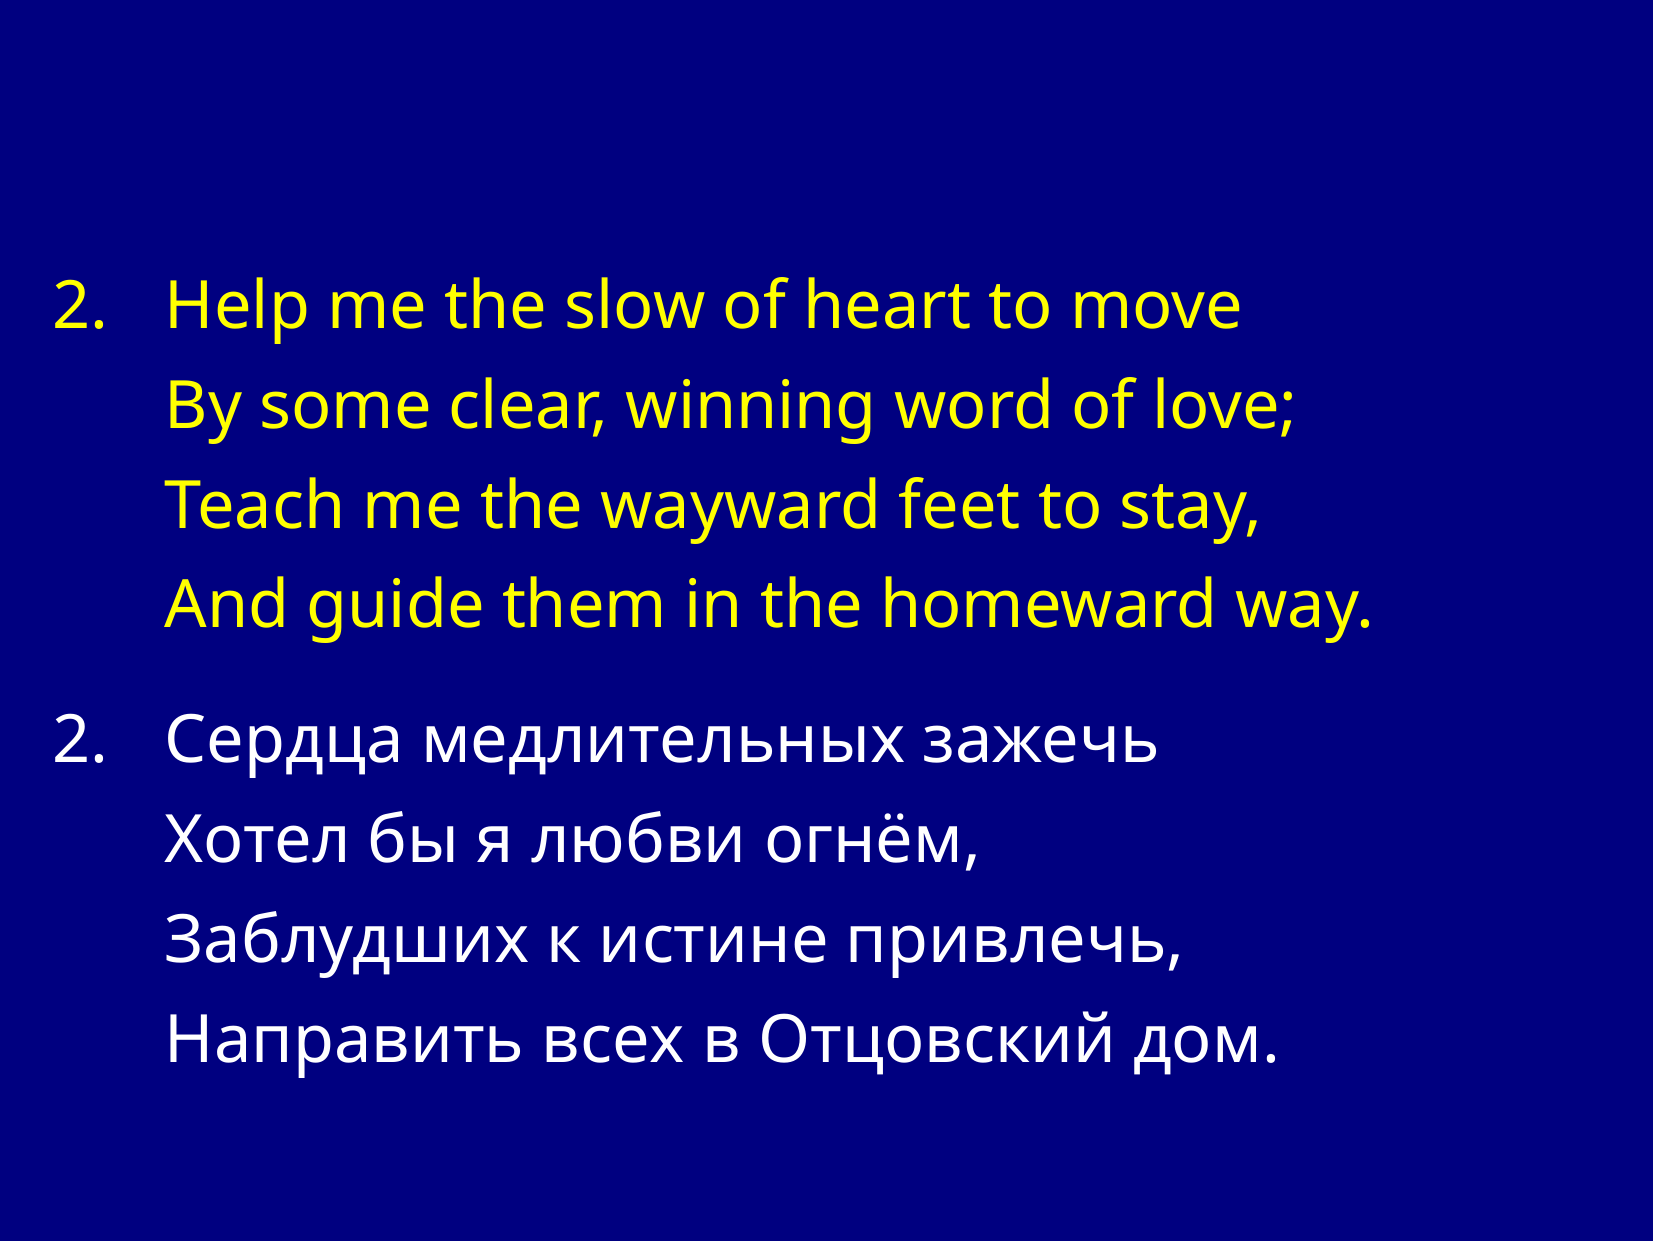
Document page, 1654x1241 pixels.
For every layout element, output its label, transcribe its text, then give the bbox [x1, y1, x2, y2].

text_box 2. Сердца медлительных зажечь Хотел бы я любви огнём, Заблудших к истине привлечь, Направить всех в Отцовский дом. [37, 675, 1576, 1163]
text_box 2. Help me the slow of heart to move By some clear, winning word of love; Teach me the wayward feet to stay, And guide them in the homeward way. [37, 150, 1576, 638]
